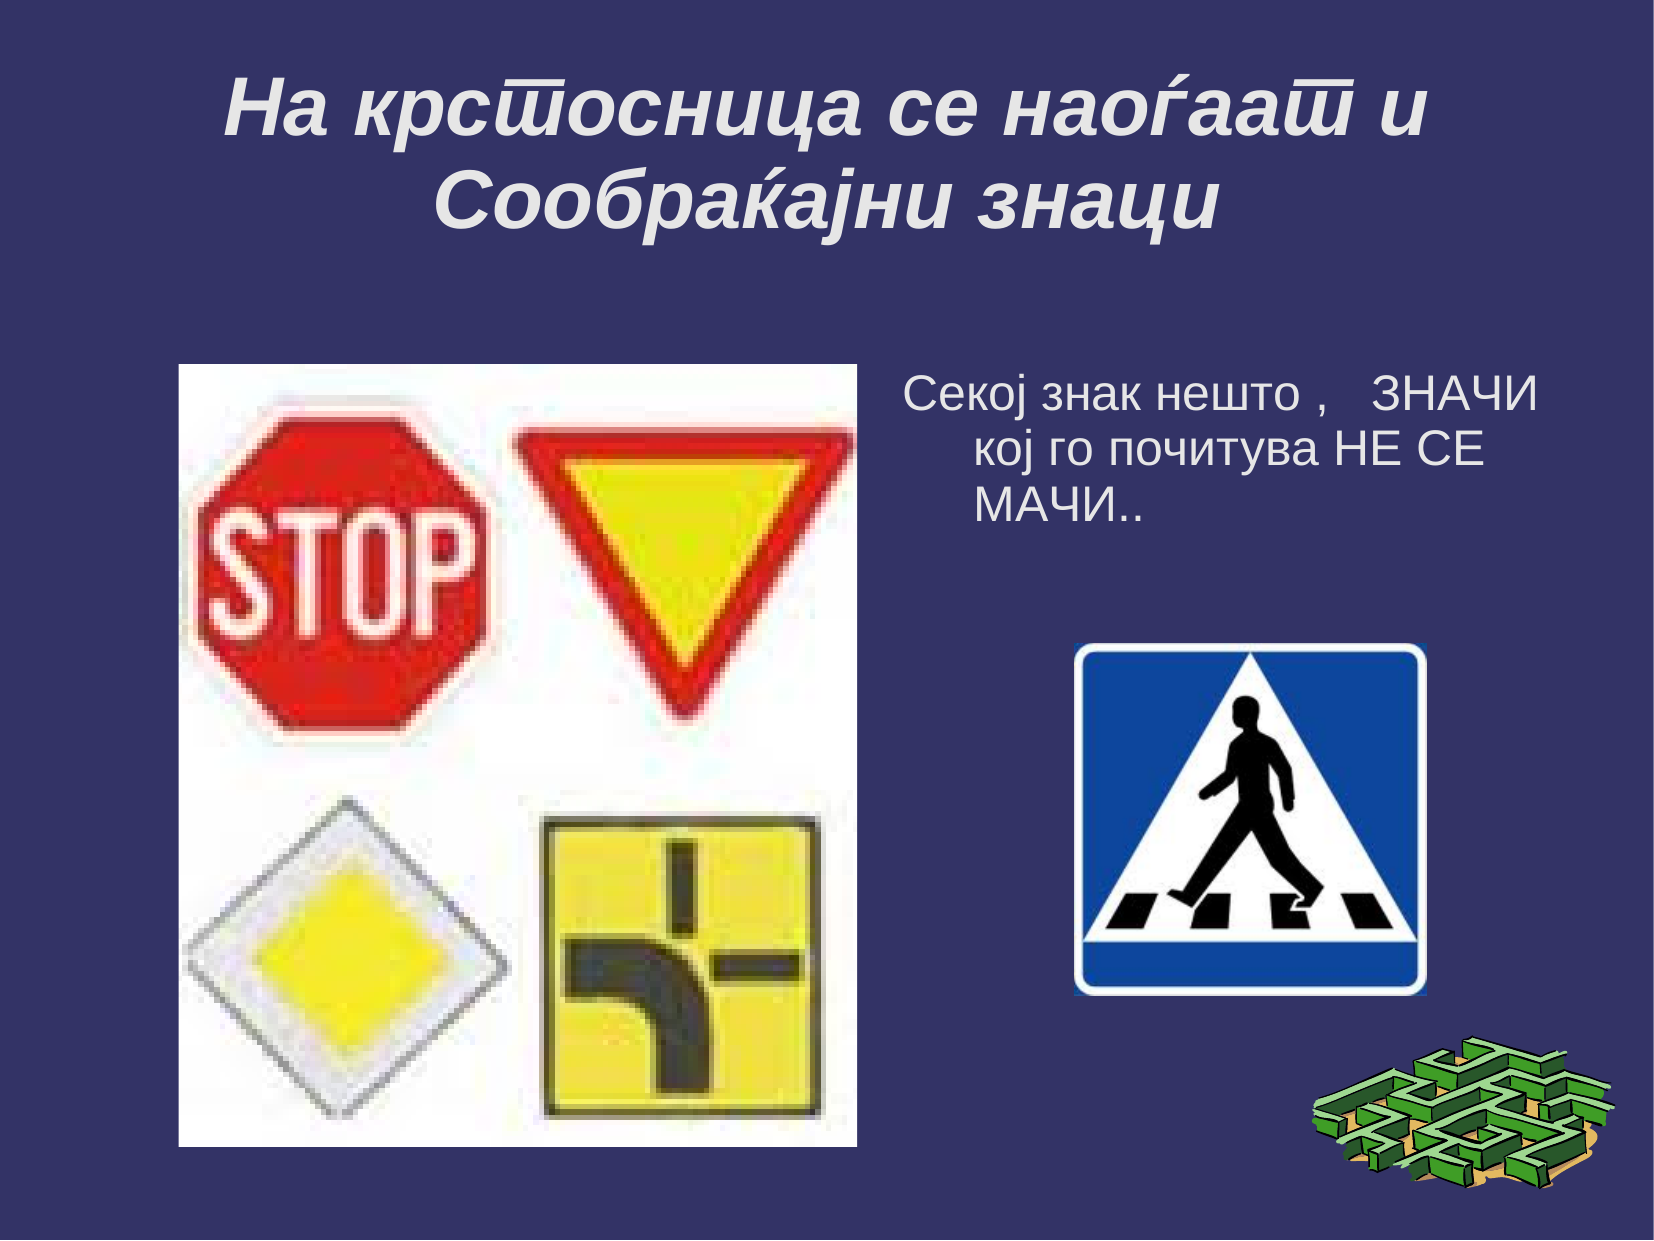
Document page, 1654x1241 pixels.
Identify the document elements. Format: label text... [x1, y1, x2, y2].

picture [1074, 643, 1427, 996]
title На крстосница се наоѓаат и Сообраќајни знаци [82, 55, 1571, 251]
list Секој знак нешто , ЗНАЧИ кој го почитува НЕ СЕ МАЧИ.. [891, 364, 1570, 598]
picture [178, 364, 858, 1147]
